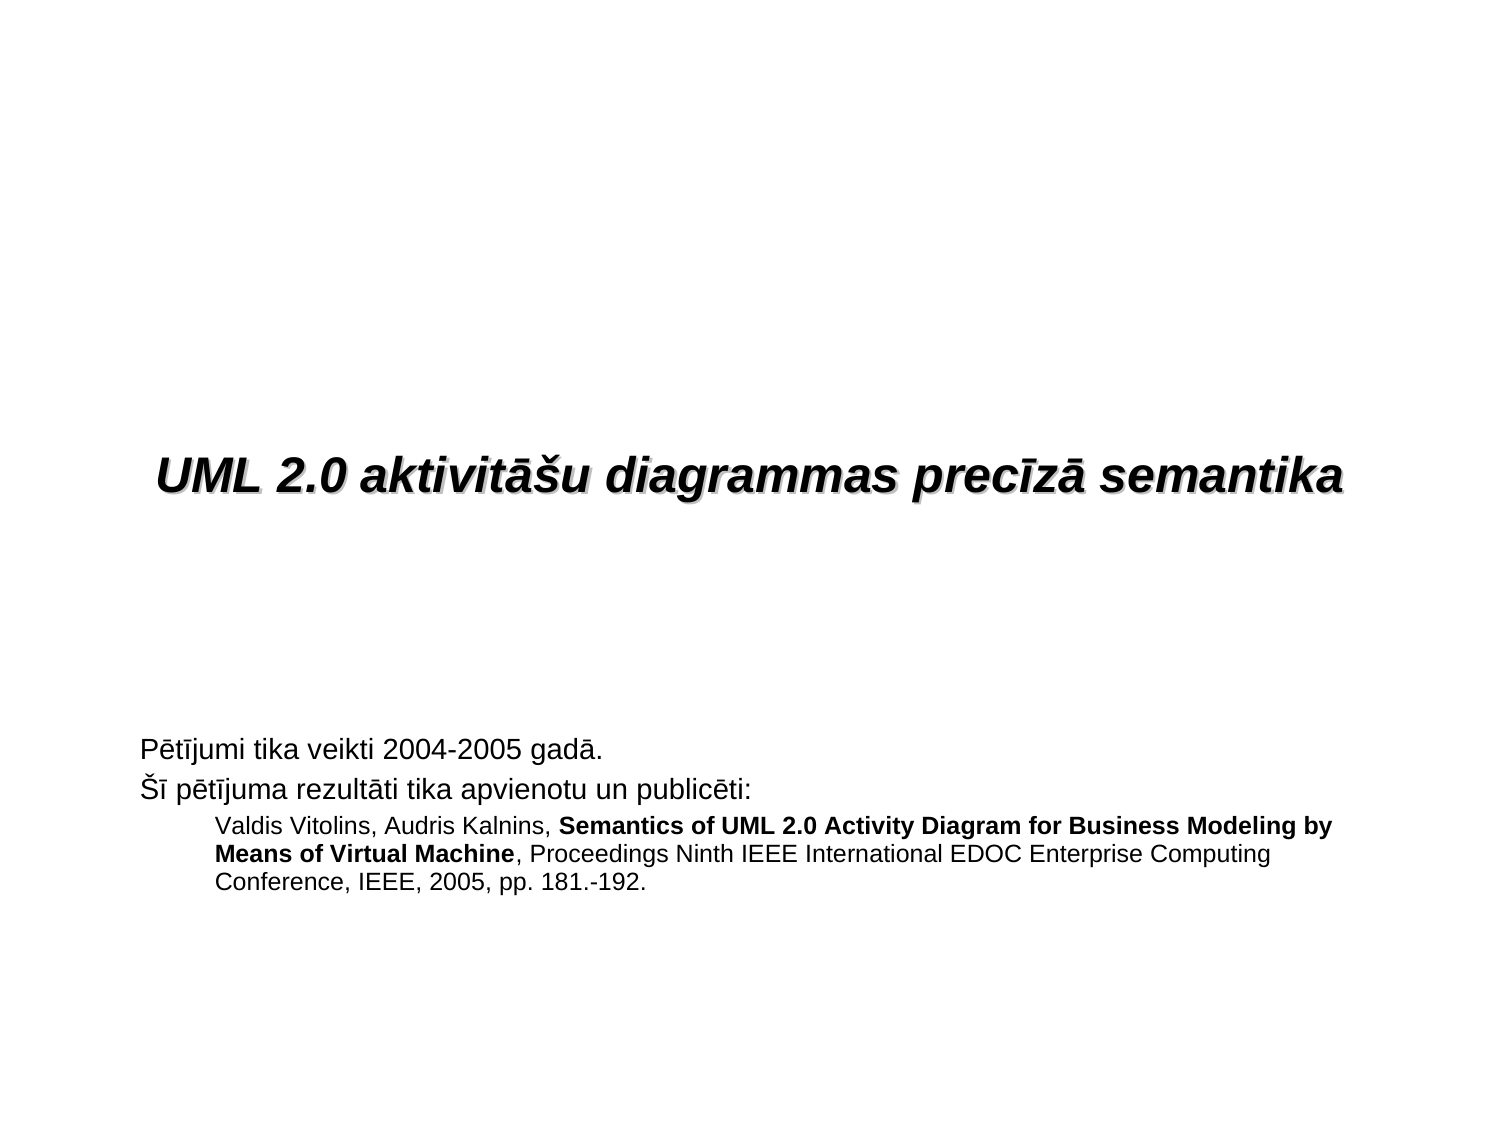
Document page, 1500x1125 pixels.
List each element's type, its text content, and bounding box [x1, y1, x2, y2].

title UML 2.0 aktivitāšu diagrammas precīzā semantika [112, 399, 1388, 551]
subtitle Pētījumi tika veikti 2004-2005 gadā. Šī pētījuma rezultāti tika apvienotu un publicēti: Valdis Vitolins, Audris Kalnins, Semantics of UML 2.0 Activity Diagram for Business Modeling by Means of Virtual Machine, Proceedings Ninth IEEE International EDOC Enterprise Computing Conference, IEEE, 2005, pp. 181.-192. [125, 725, 1388, 926]
